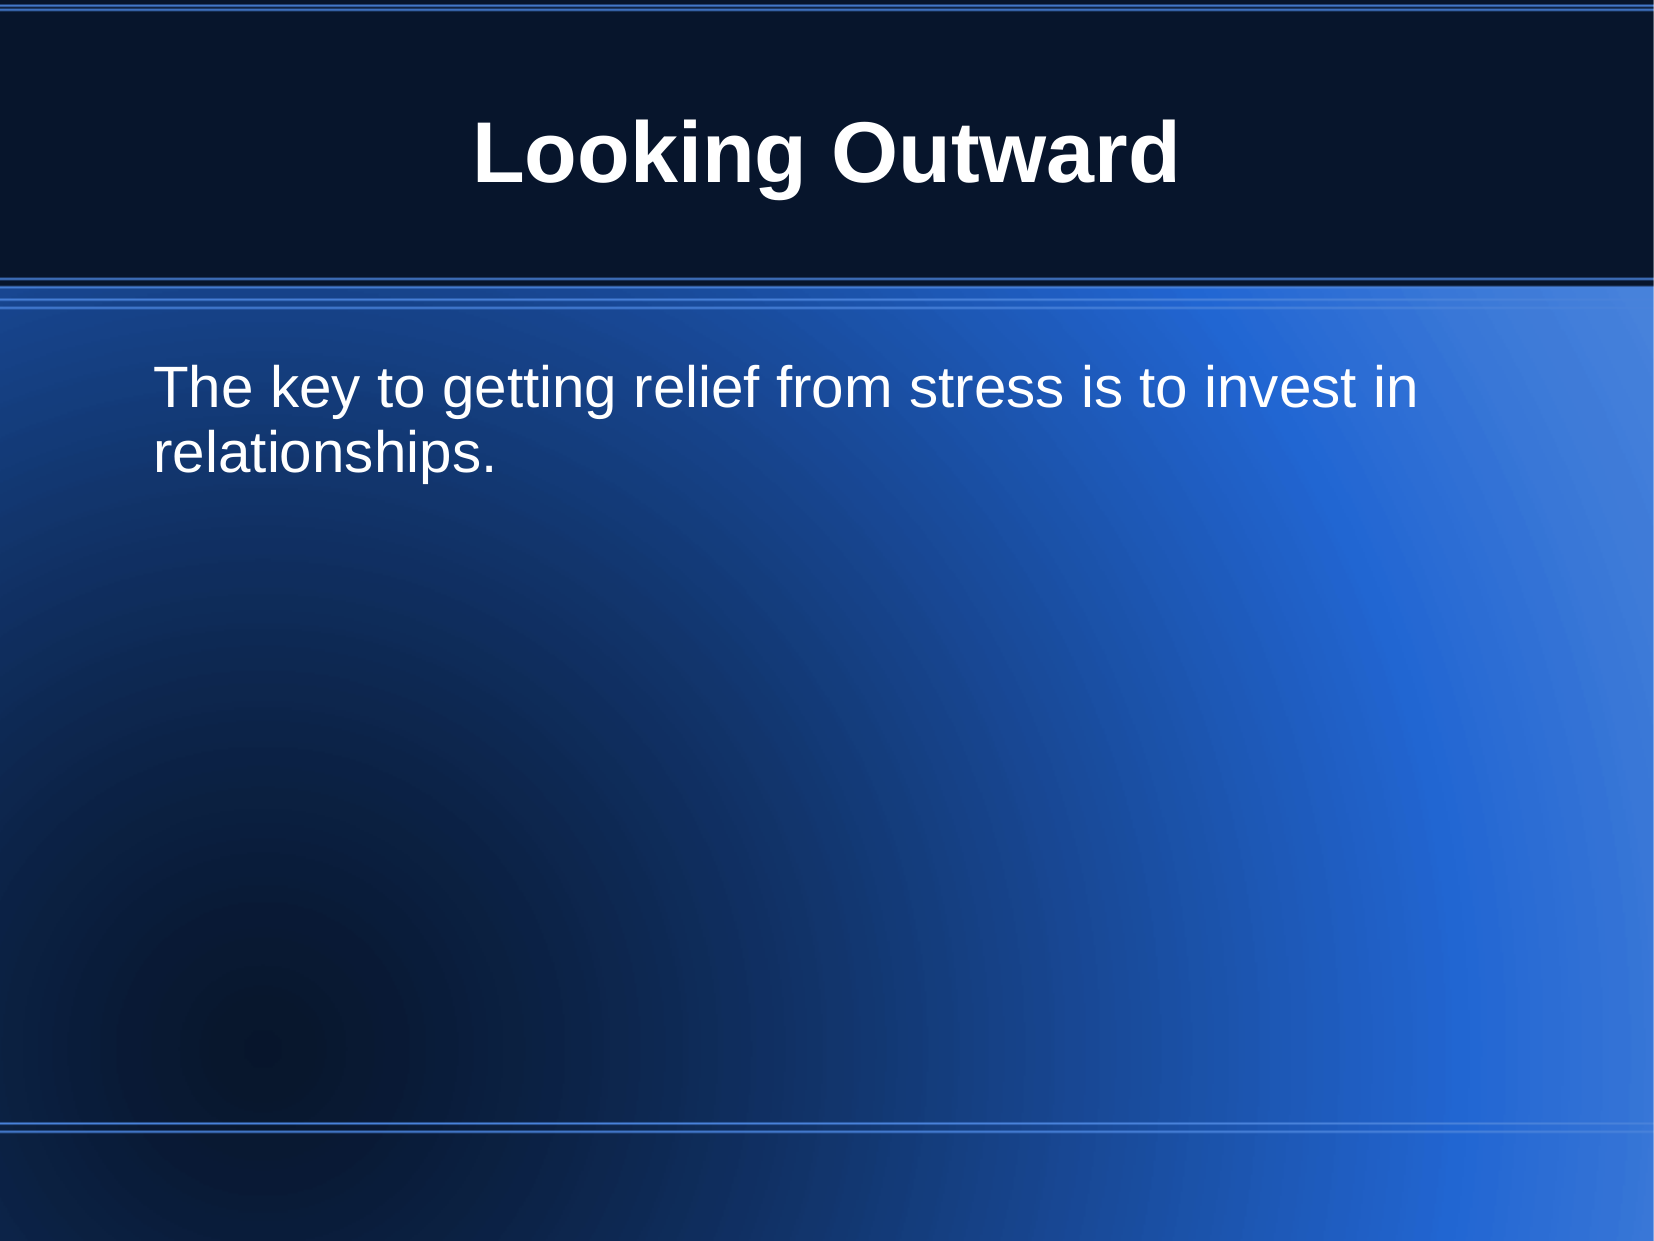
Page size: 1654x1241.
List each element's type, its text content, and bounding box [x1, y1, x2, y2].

picture [0, 0, 1654, 1241]
title Looking Outward [82, 49, 1571, 257]
list The key to getting relief from stress is to invest in relationships. [82, 355, 1571, 1058]
